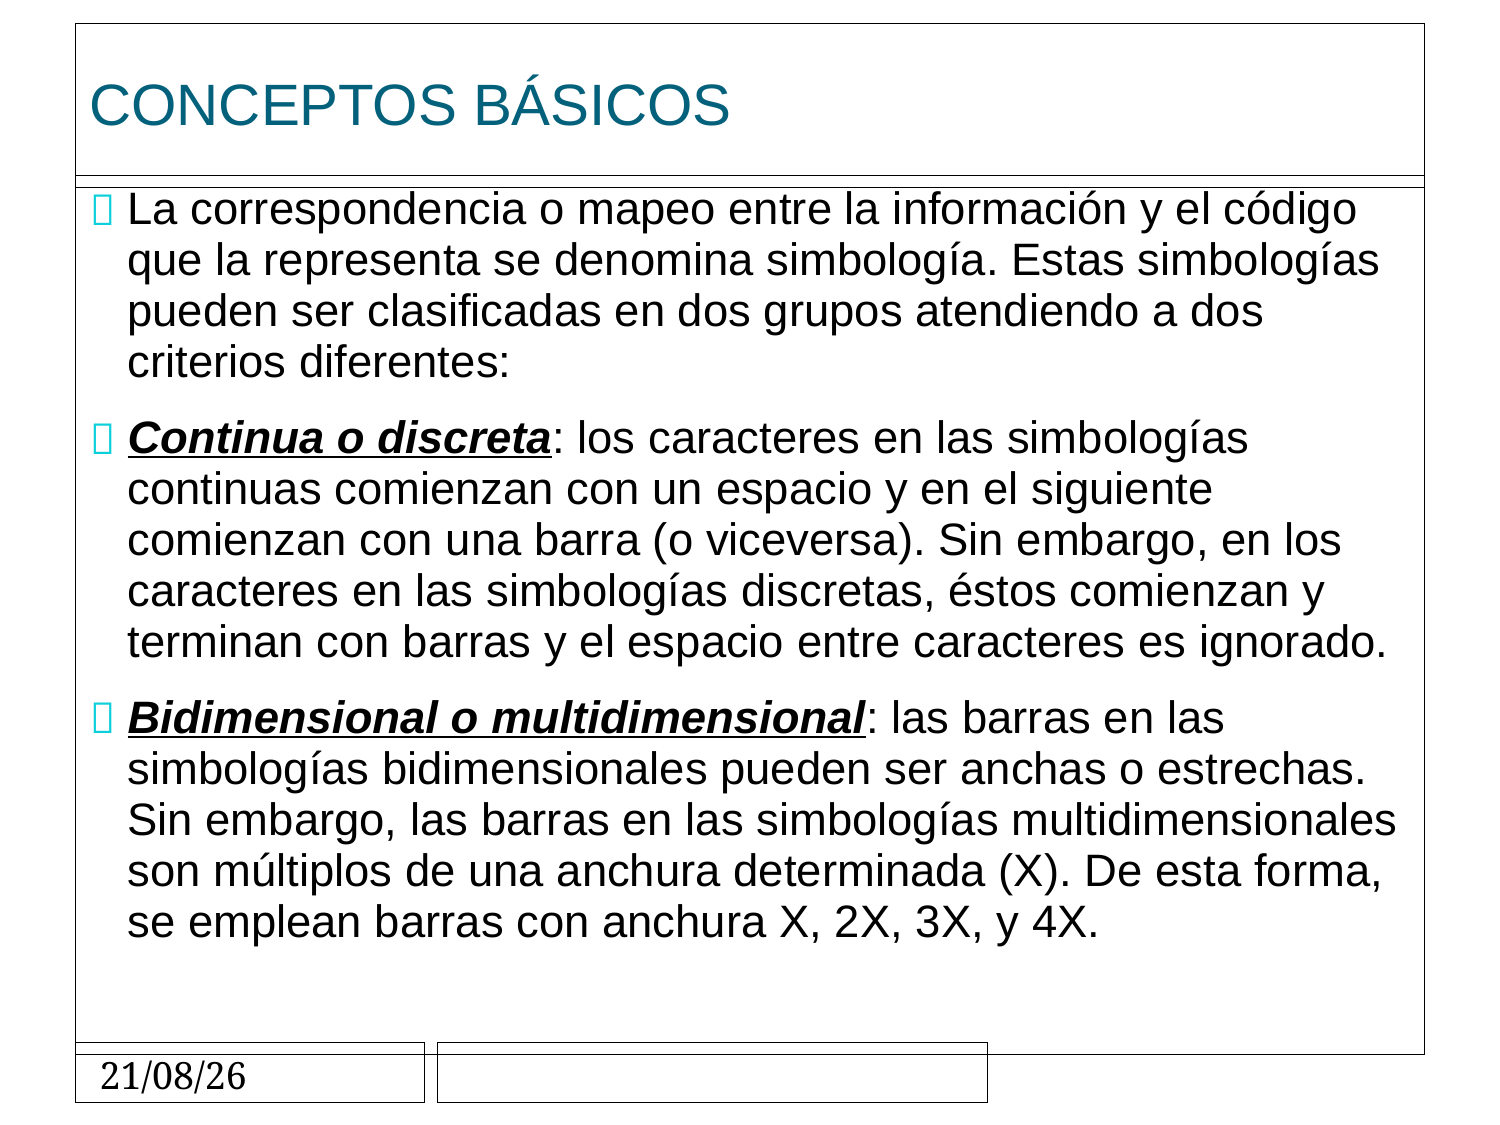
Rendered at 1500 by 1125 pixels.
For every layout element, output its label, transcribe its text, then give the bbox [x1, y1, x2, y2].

title CONCEPTOS BÁSICOS [75, 23, 1425, 175]
list La correspondencia o mapeo entre la información y el código que la representa se denomina simbología. Estas simbologías pueden ser clasificadas en dos grupos atendiendo a dos criterios diferentes: Continua o discreta: los caracteres en las simbologías continuas comienzan con un espacio y en el siguiente comienzan con una barra (o viceversa). Sin embargo, en los caracteres en las simbologías discretas, éstos comienzan y terminan con barras y el espacio entre caracteres es ignorado. Bidimensional o multidimensional: las barras en las simbologías bidimensionales pueden ser anchas o estrechas. Sin embargo, las barras en las simbologías multidimensionales son múltiplos de una anchura determinada (X). De esta forma, se emplean barras con anchura X, 2X, 3X, y 4X. [75, 175, 1425, 1055]
